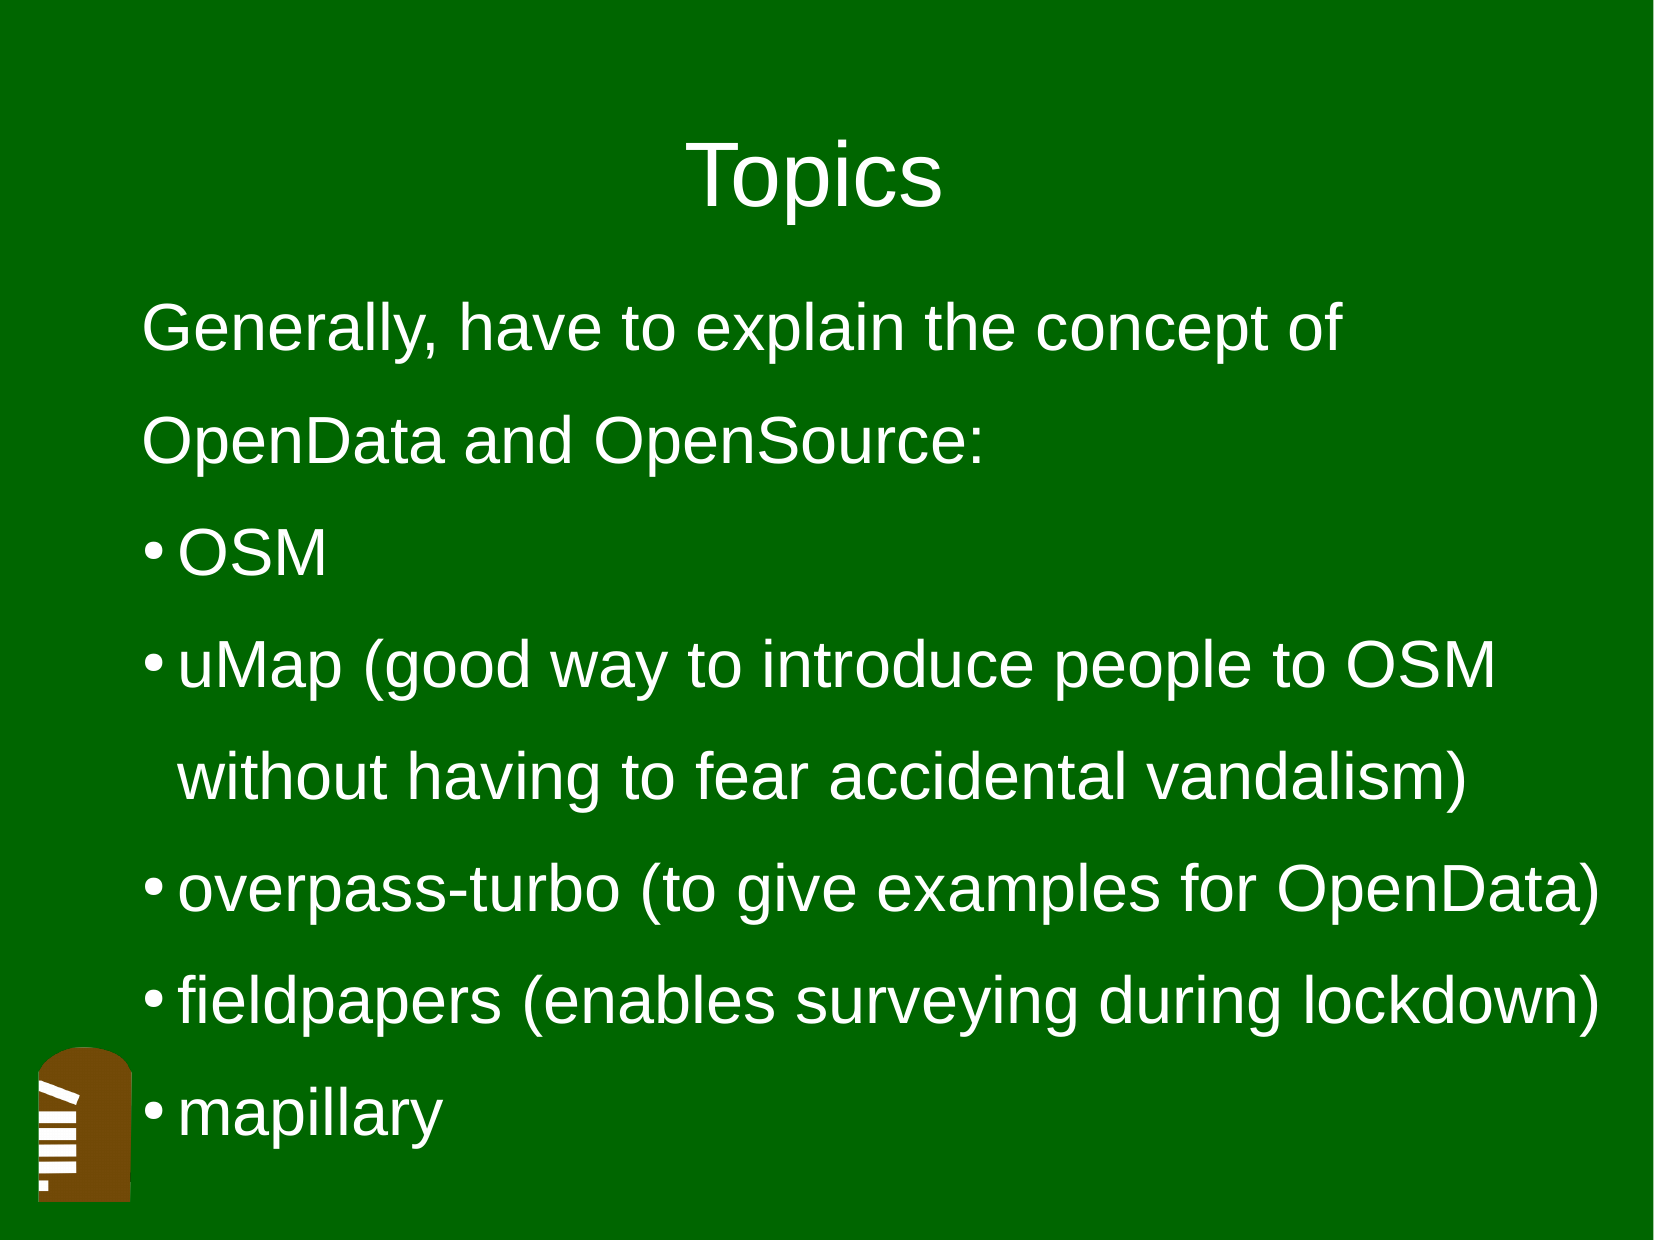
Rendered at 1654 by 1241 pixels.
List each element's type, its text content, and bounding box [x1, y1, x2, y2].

picture [0, 1032, 178, 1217]
subtitle Generally, have to explain the concept of OpenData and OpenSource: OSM uMap (good way to introduce people to OSM without having to fear accidental vandalism) overpass-turbo (to give examples for OpenData) fieldpapers (enables surveying during lockdown) mapillary [141, 215, 1630, 1188]
title Topics [70, 70, 1559, 278]
